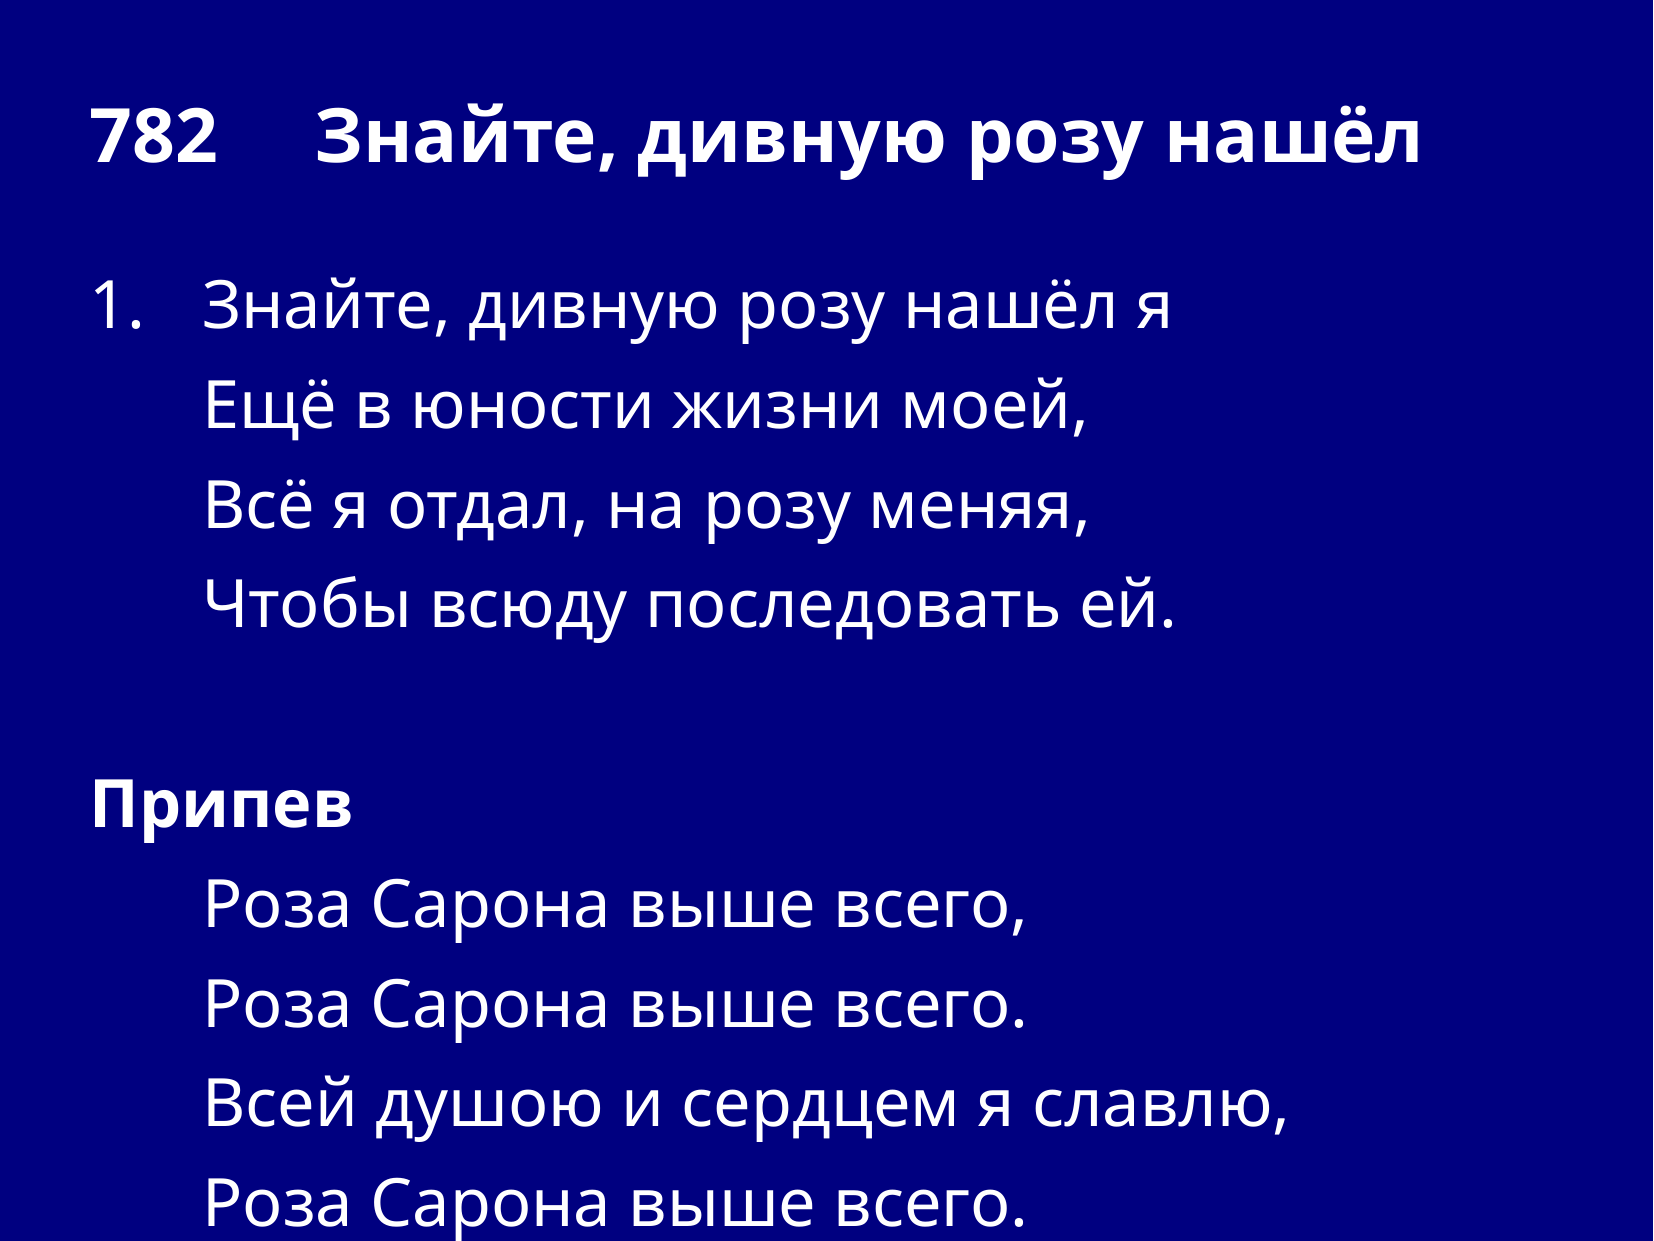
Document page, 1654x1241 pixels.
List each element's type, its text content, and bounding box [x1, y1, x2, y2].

text_box 782 Знайте, дивную розу нашёл [75, 75, 1576, 188]
text_box 1. Знайте, дивную розу нашёл я Ещё в юности жизни моей, Всё я отдал, на розу меняя, Чтобы всюду последовать ей. Припев Роза Сарона выше всего, Роза Сарона выше всего. Всей душою и сердцем я славлю, Роза Сарона выше всего. [75, 188, 1576, 1163]
